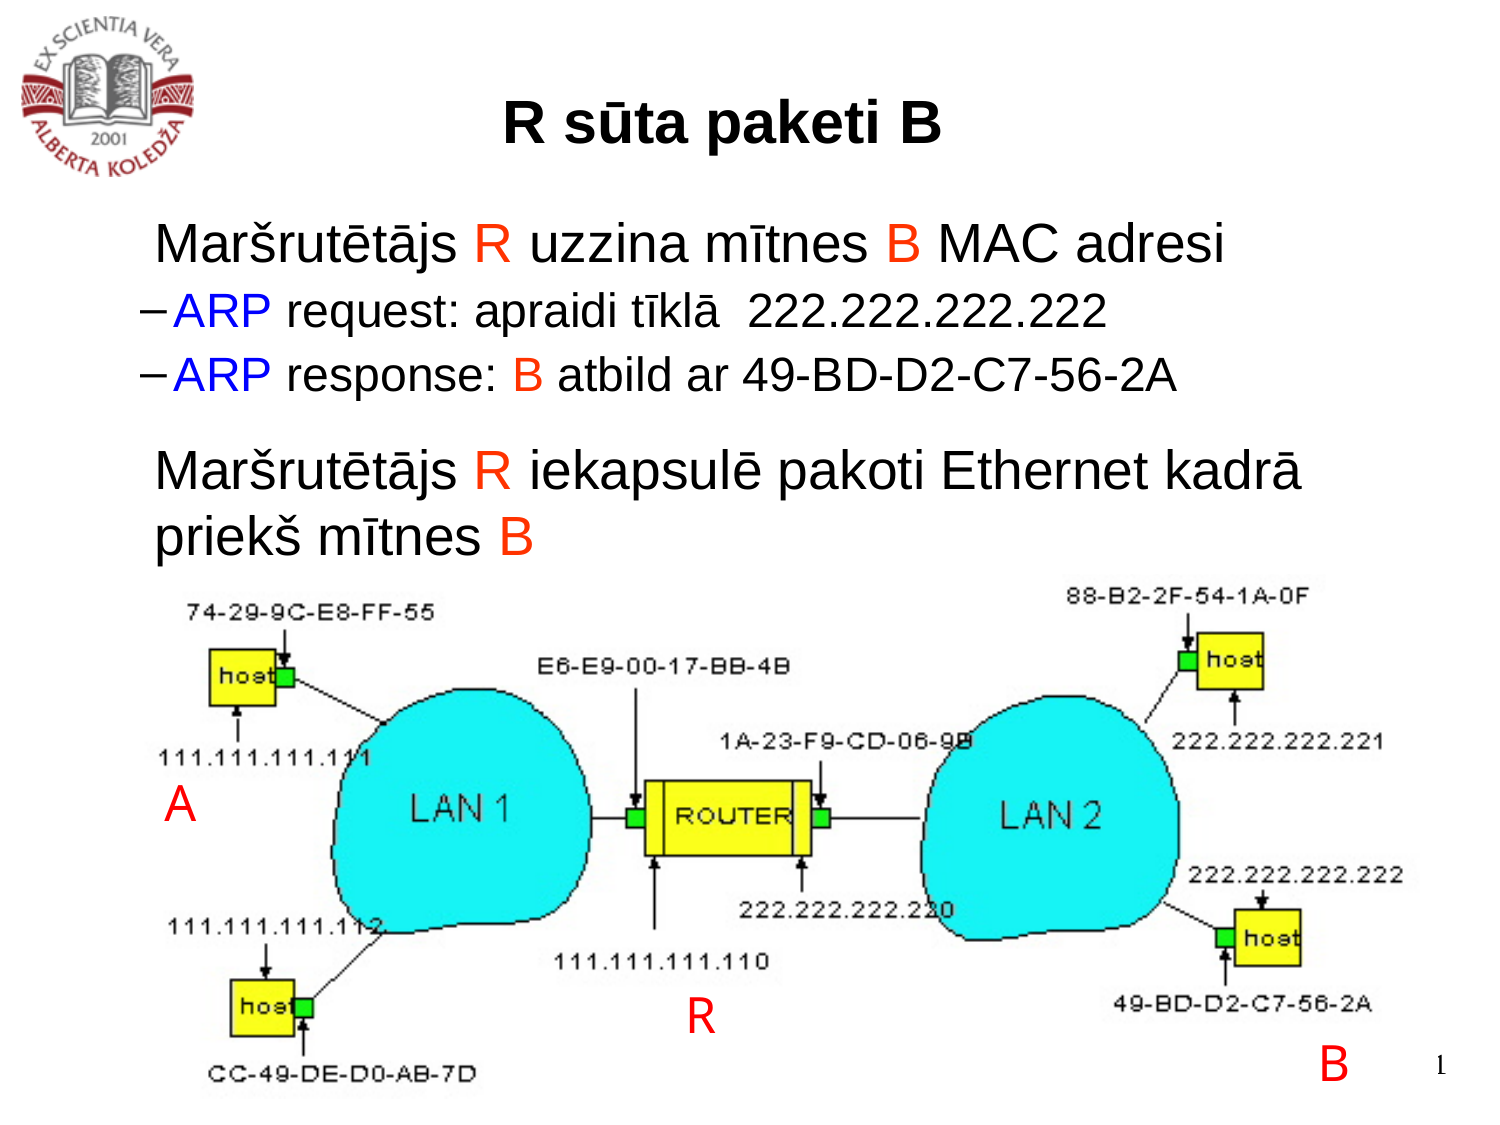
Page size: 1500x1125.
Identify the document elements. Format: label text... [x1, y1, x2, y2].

title R sūta paketi B [50, 62, 1374, 175]
text_box <skaitlis> [1312, 1037, 1463, 1101]
text_box A [149, 763, 212, 840]
list Maršrutētājs R uzzina mītnes B MAC adresi ARP request: apraidi tīklā 222.222.222.222 ARP response: B atbild ar 49-BD-D2-C7-56-2A Maršrutētājs R iekapsulē pakoti Ethernet kadrā priekš mītnes B [74, 200, 1463, 576]
picture [90, 574, 1438, 1099]
picture [21, 16, 194, 177]
text_box R [670, 976, 732, 1052]
text_box B [1302, 1023, 1365, 1100]
